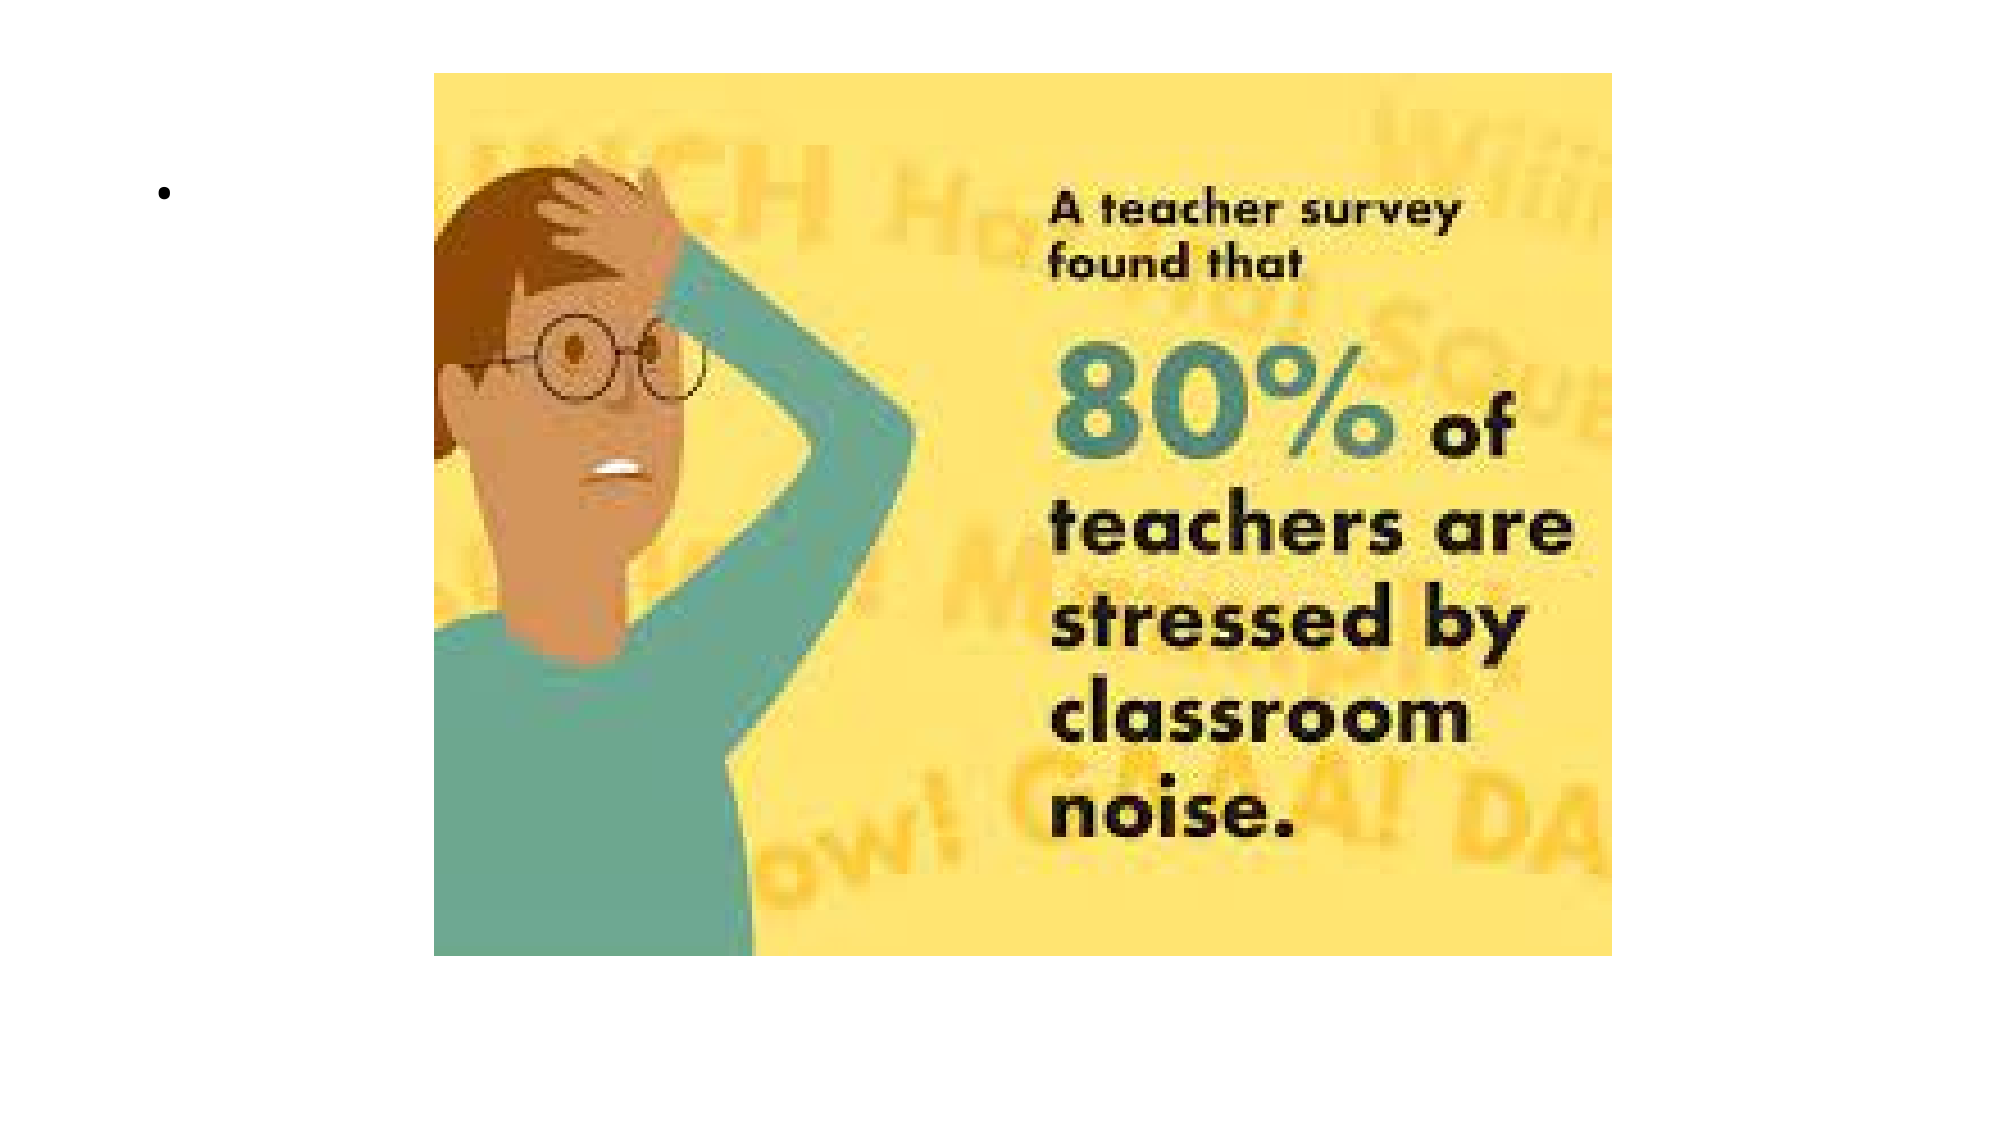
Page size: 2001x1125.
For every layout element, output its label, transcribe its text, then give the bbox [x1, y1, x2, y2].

picture [434, 73, 1612, 956]
title . [137, 59, 1863, 278]
